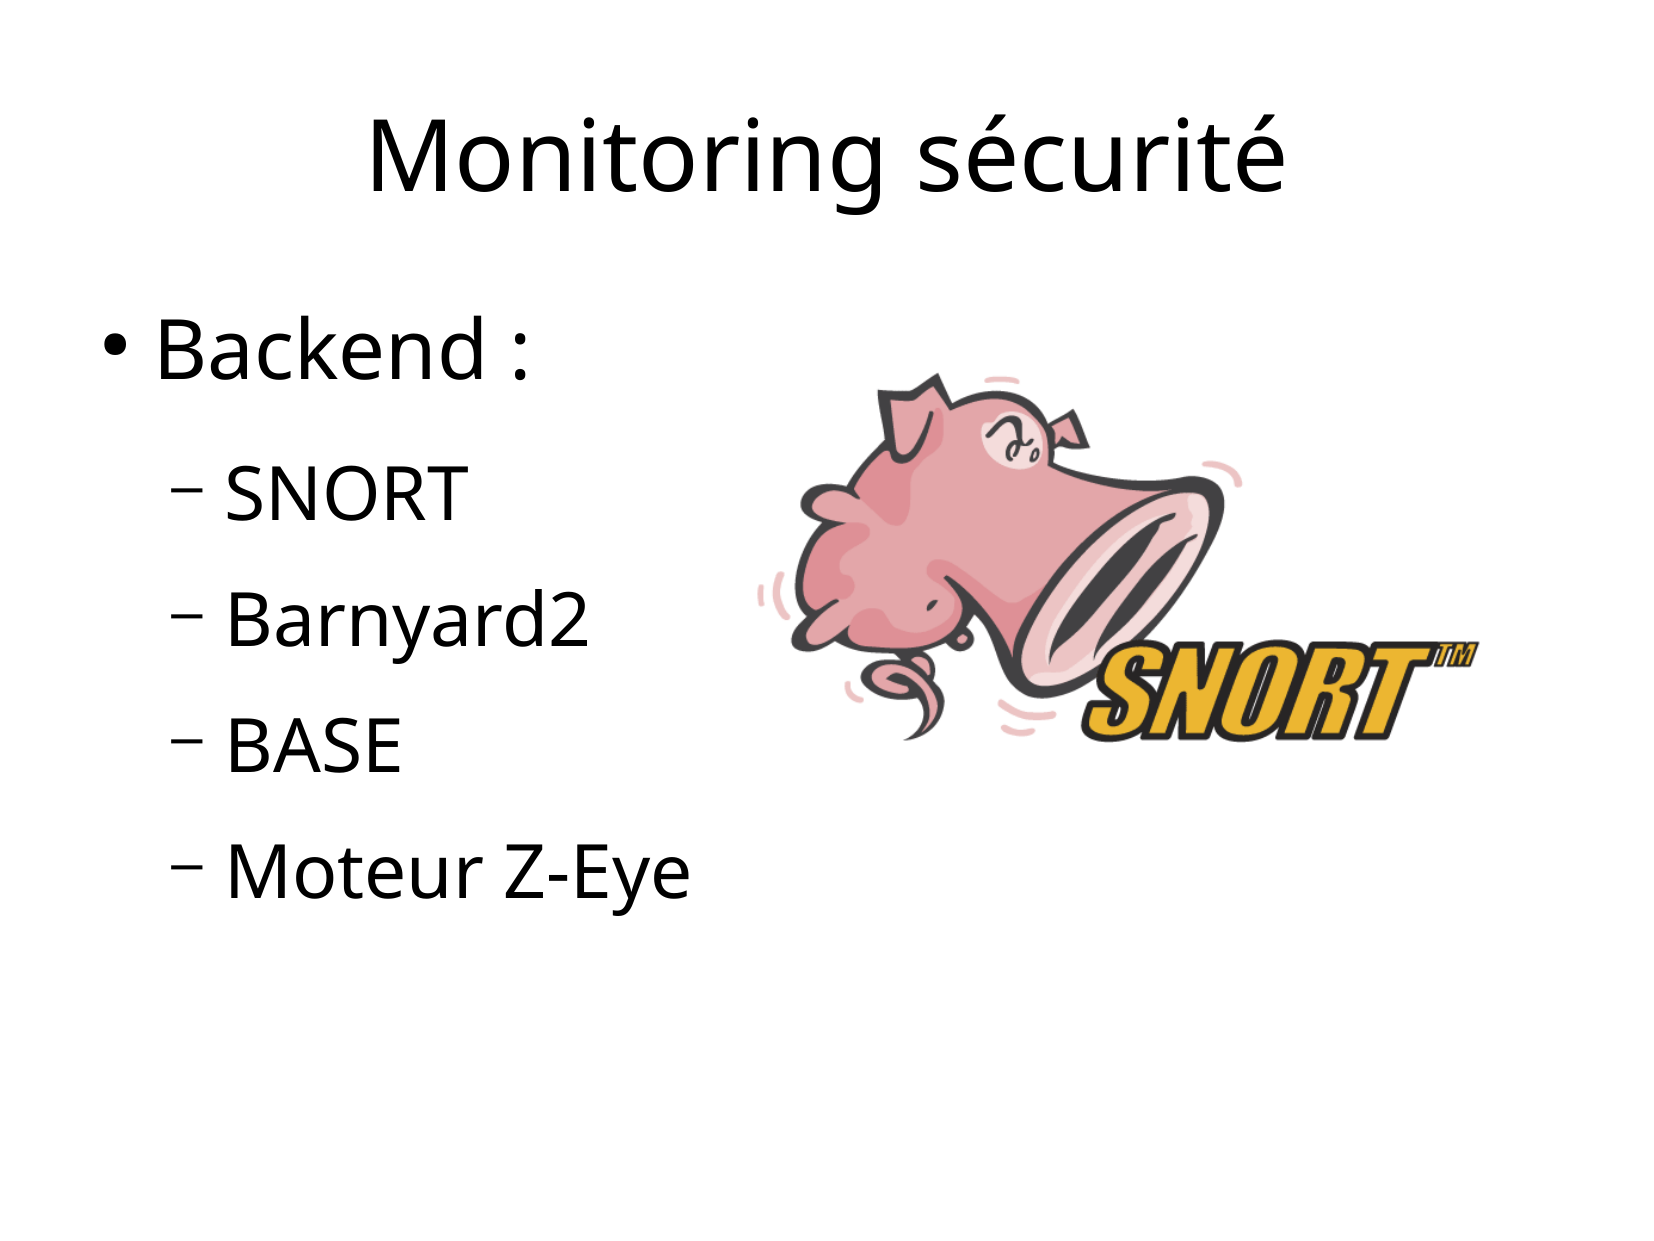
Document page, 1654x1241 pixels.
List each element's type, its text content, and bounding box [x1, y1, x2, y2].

title Monitoring sécurité [82, 49, 1571, 257]
picture [742, 346, 1501, 768]
list Backend : SNORT Barnyard2 BASE Moteur Z-Eye [82, 290, 1538, 1010]
